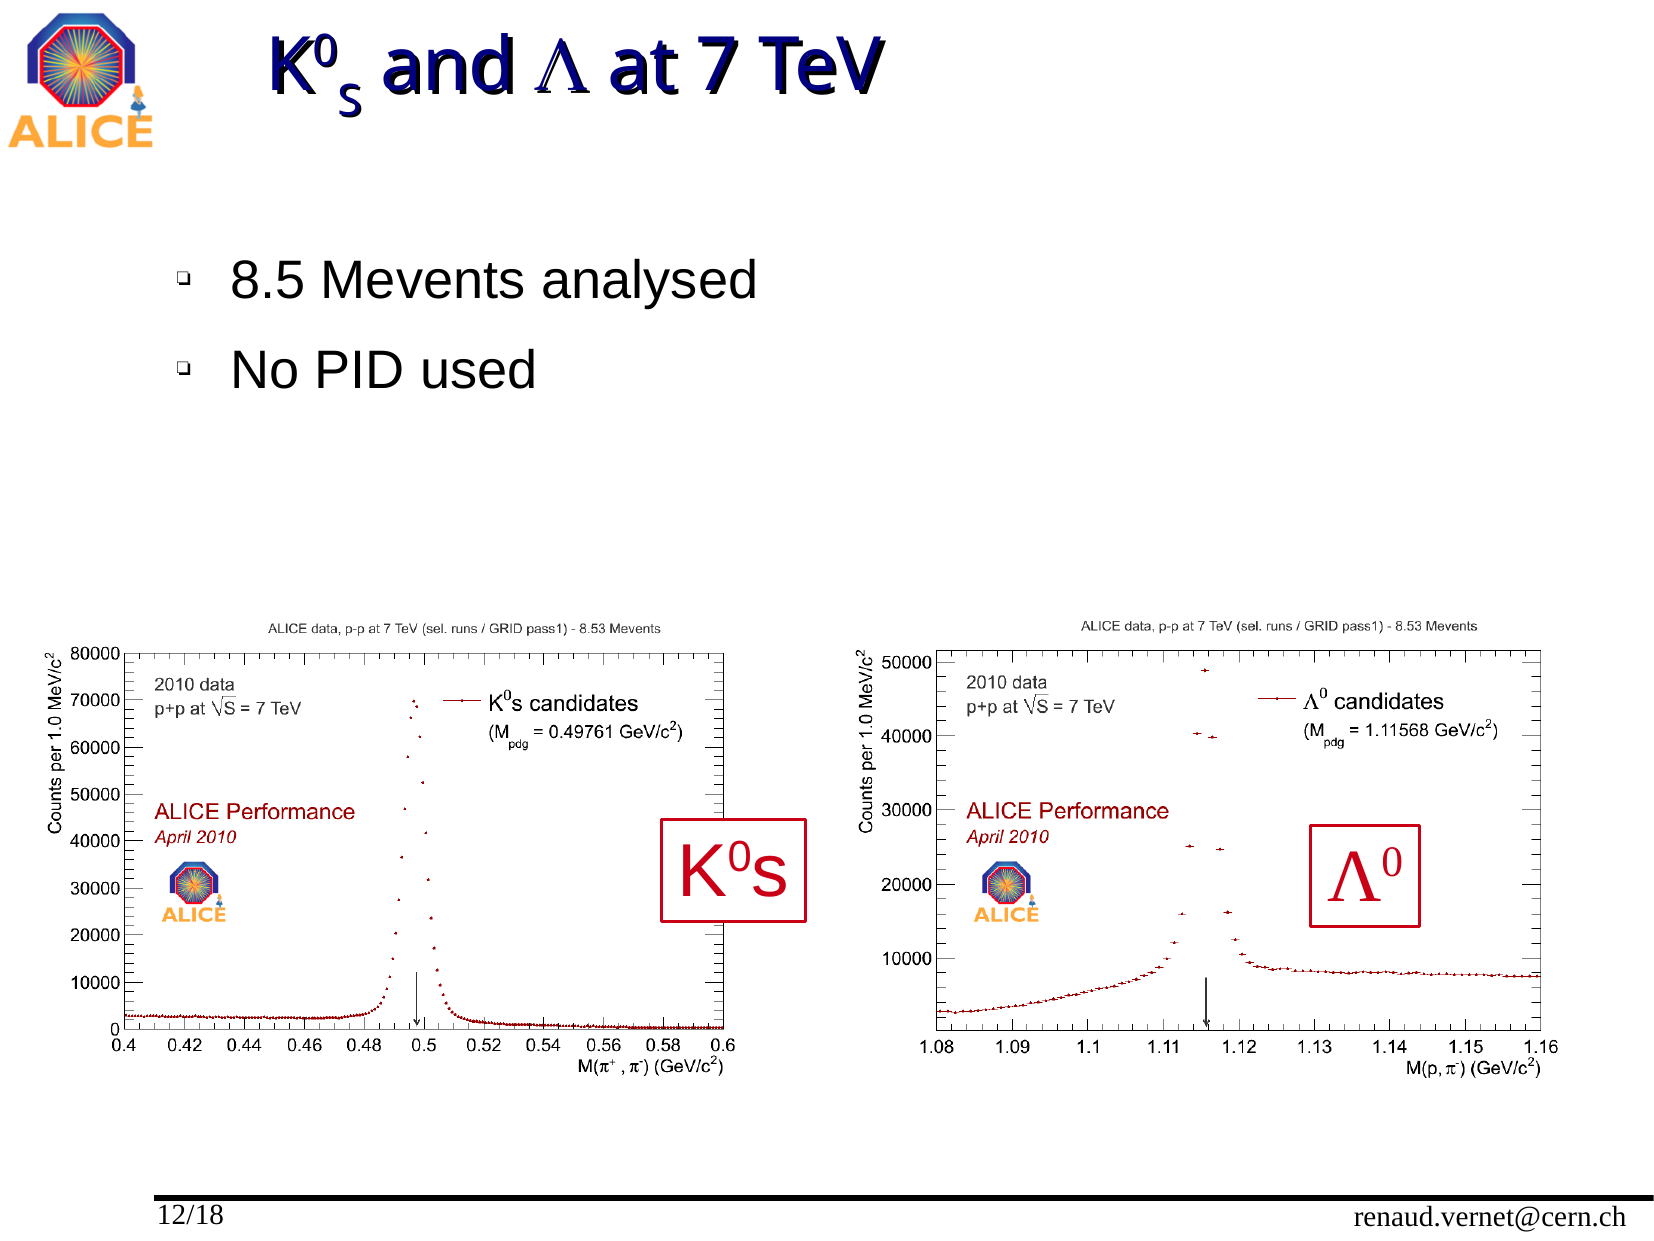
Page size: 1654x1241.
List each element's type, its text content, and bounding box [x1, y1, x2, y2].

text_box K0s [661, 819, 806, 922]
picture [2, 2, 157, 156]
list 8.5 Mevents analysed No PID used [159, 159, 1625, 1182]
title K0S and  at 7 TeV [265, 8, 1589, 130]
text_box Λ0 [1310, 825, 1420, 927]
picture [41, 605, 159, 1081]
